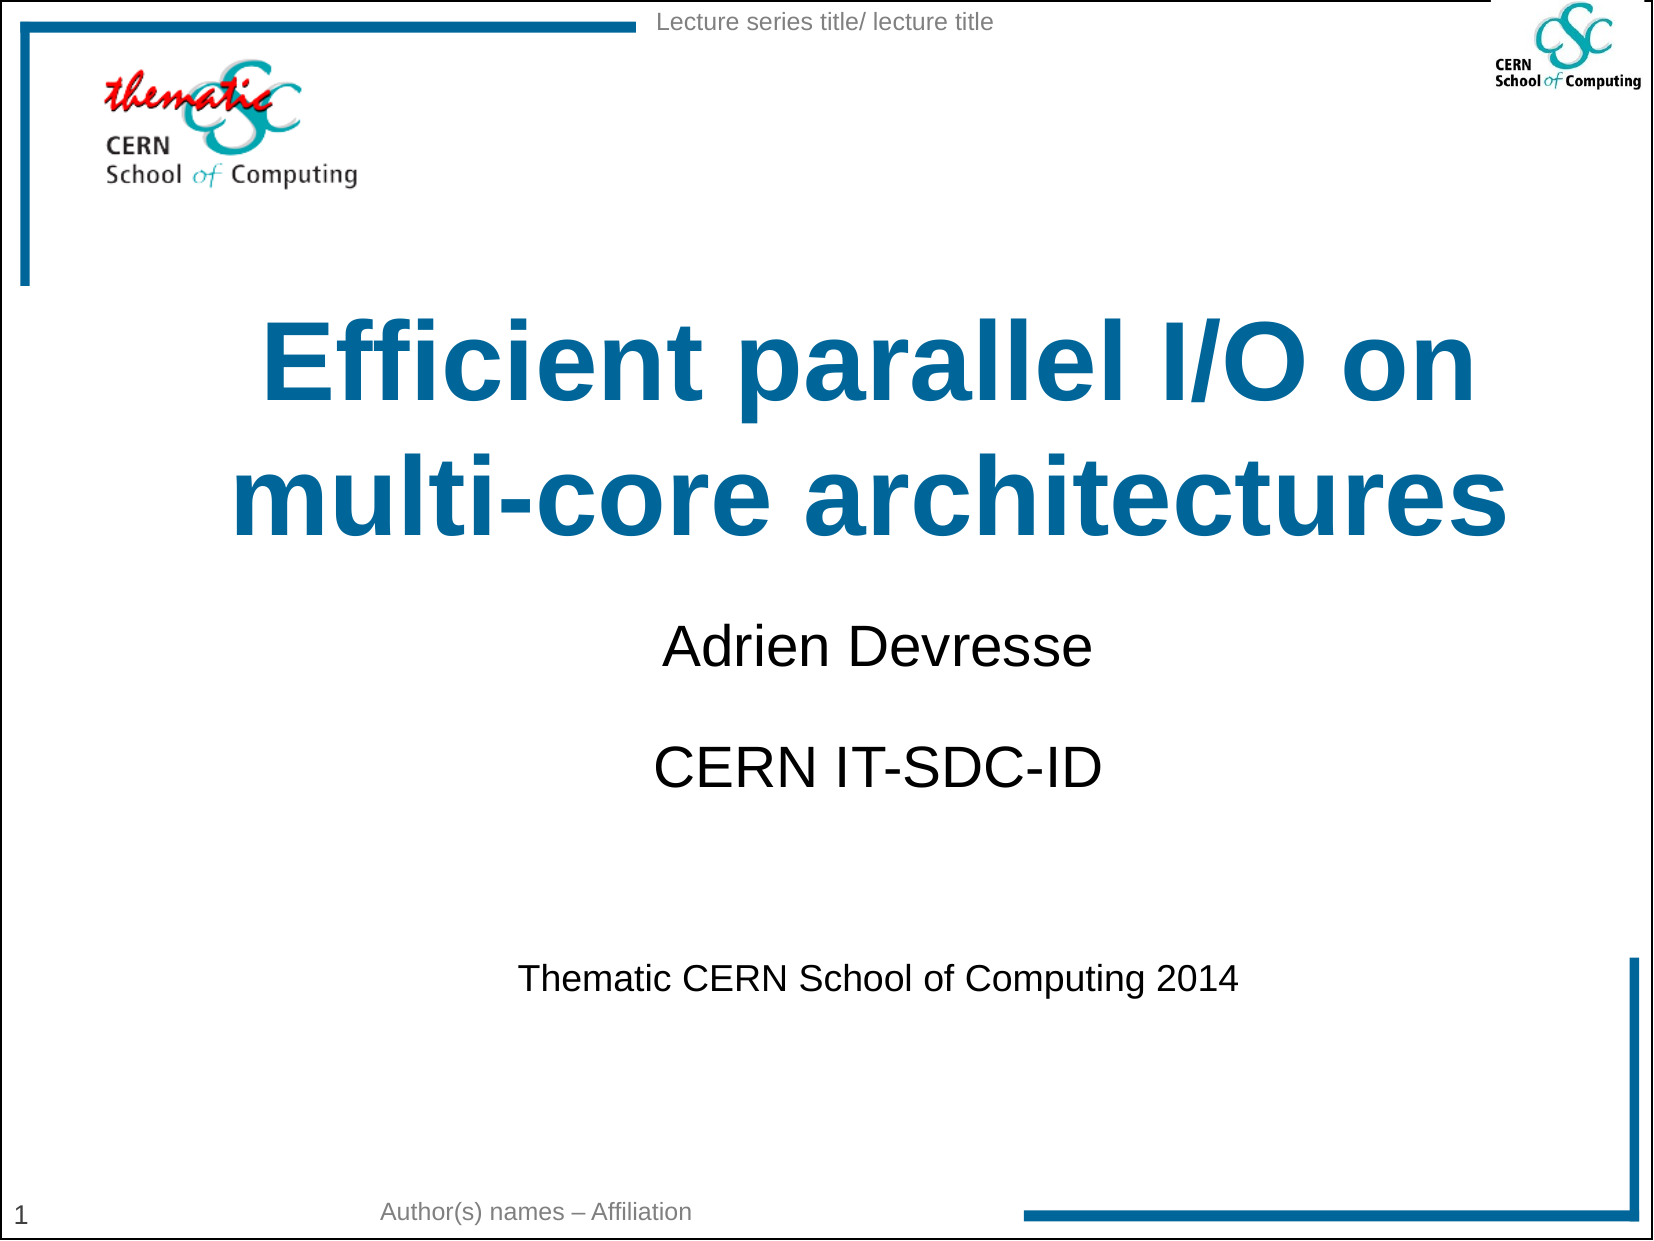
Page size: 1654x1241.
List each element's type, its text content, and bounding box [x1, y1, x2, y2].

picture [58, 37, 402, 213]
picture [1490, 0, 1645, 90]
text_box Efficient parallel I/O on multi-core architectures Adrien Devresse CERN IT-SDC-ID Thematic CERN School of Computing 2014 [141, 247, 1598, 1040]
